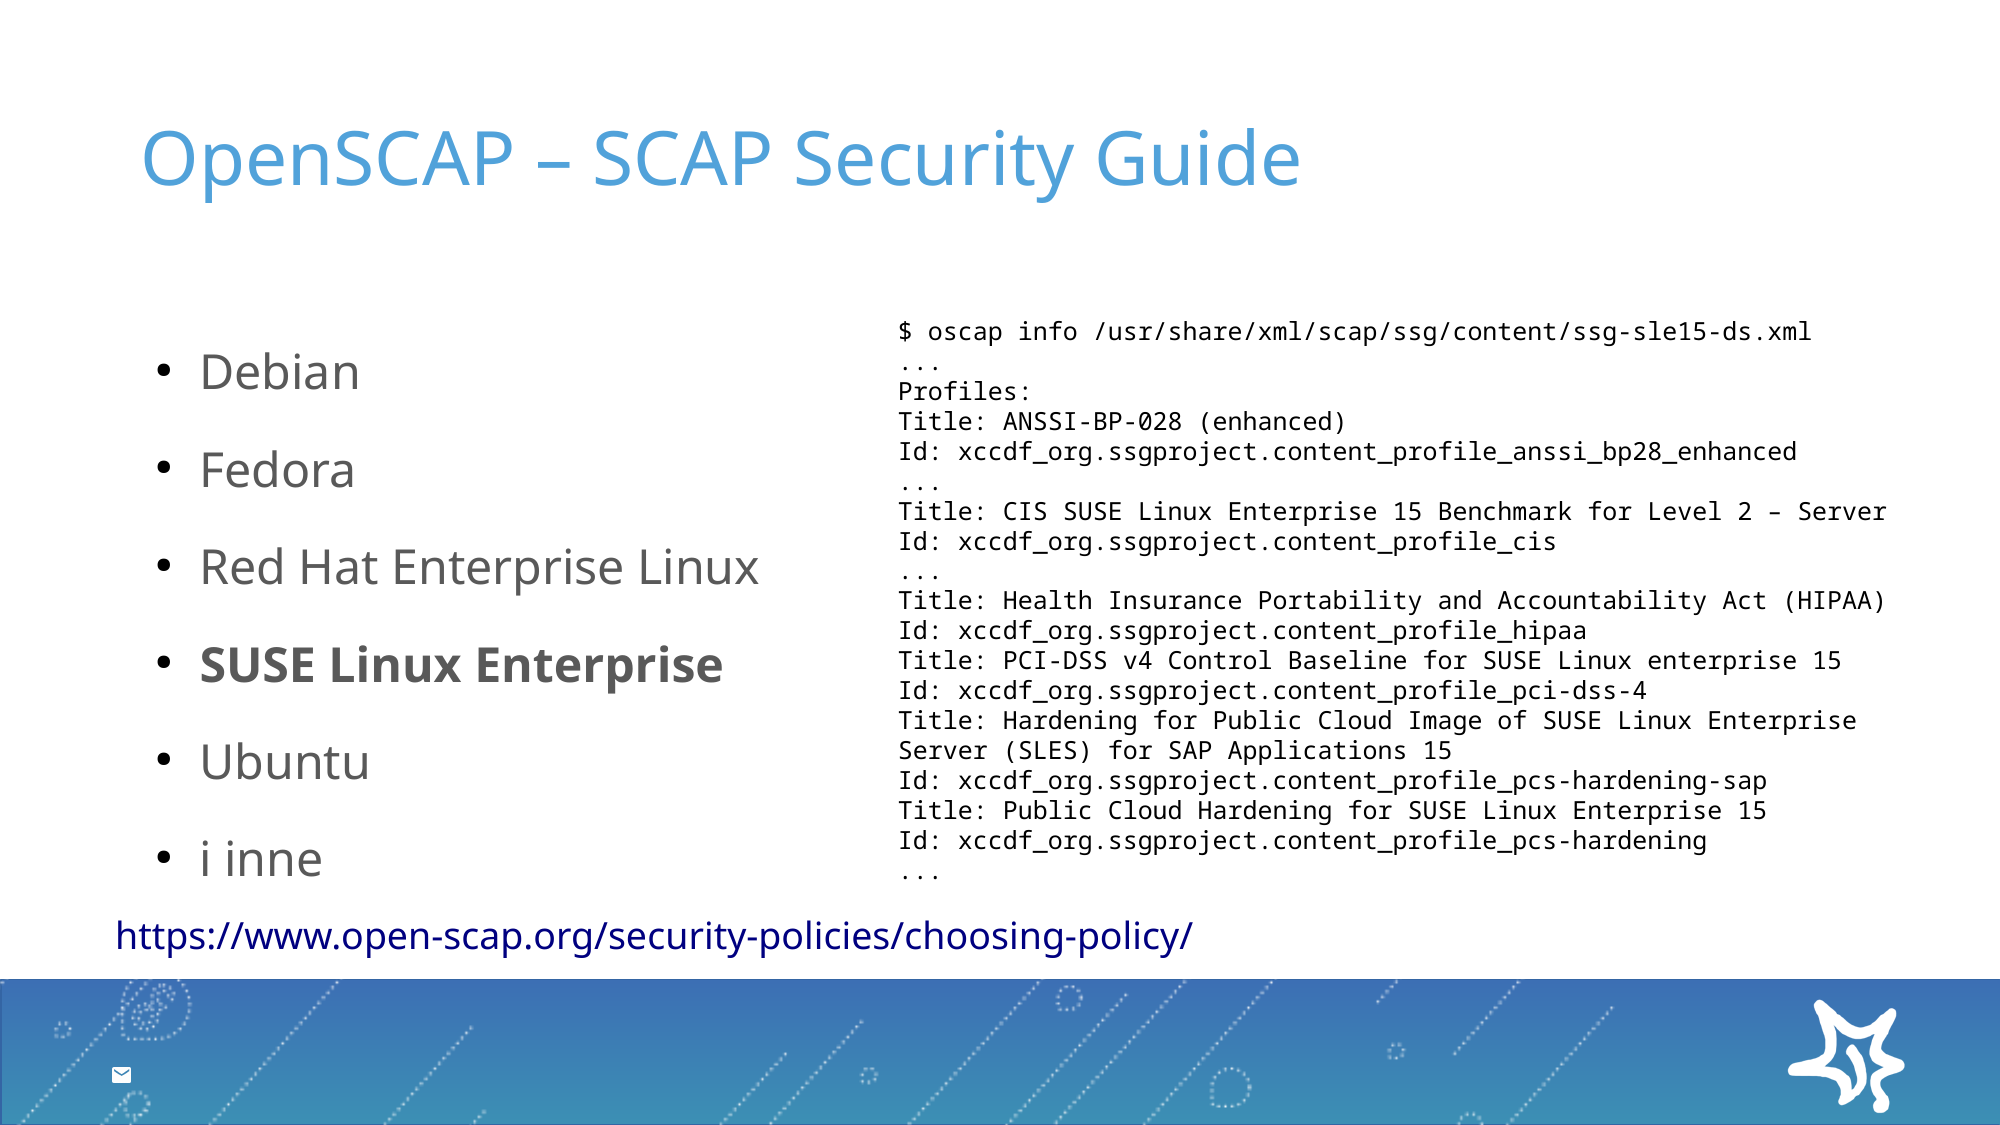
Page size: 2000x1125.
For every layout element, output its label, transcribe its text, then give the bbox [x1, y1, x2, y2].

picture [0, 585, 1661, 1125]
text_box https://www.open-scap.org/security-policies/choosing-policy/ [100, 902, 1247, 963]
list Debian Fedora Red Hat Enterprise Linux SUSE Linux Enterprise Ubuntu i inne [140, 315, 862, 893]
title OpenSCAP – SCAP Security Guide [140, 93, 1619, 219]
list $ oscap info /usr/share/xml/scap/ssg/content/ssg-sle15-ds.xml ... Profiles: Title: ANSSI-BP-028 (enhanced) Id: xccdf_org.ssgproject.content_profile_anssi_bp28_enhanced ... Title: CIS SUSE Linux Enterprise 15 Benchmark for Level 2 – Server Id: xccdf_org.ssgproject.content_profile_cis ... Title: Health Insurance Portability and Accountability Act (HIPAA) Id: xccdf_org.ssgproject.content_profile_hipaa Title: PCI-DSS v4 Control Baseline for SUSE Linux enterprise 15 Id: xccdf_org.ssgproject.content_profile_pci-dss-4 Title: Hardening for Public Cloud Image of SUSE Linux Enterprise Server (SLES) for SAP Applications 15 Id: xccdf_org.ssgproject.content_profile_pcs-hardening-sap Title: Public Cloud Hardening for SUSE Linux Enterprise 15 Id: xccdf_org.ssgproject.content_profile_pcs-hardening ... [897, 315, 1890, 893]
picture [1785, 994, 1906, 1116]
